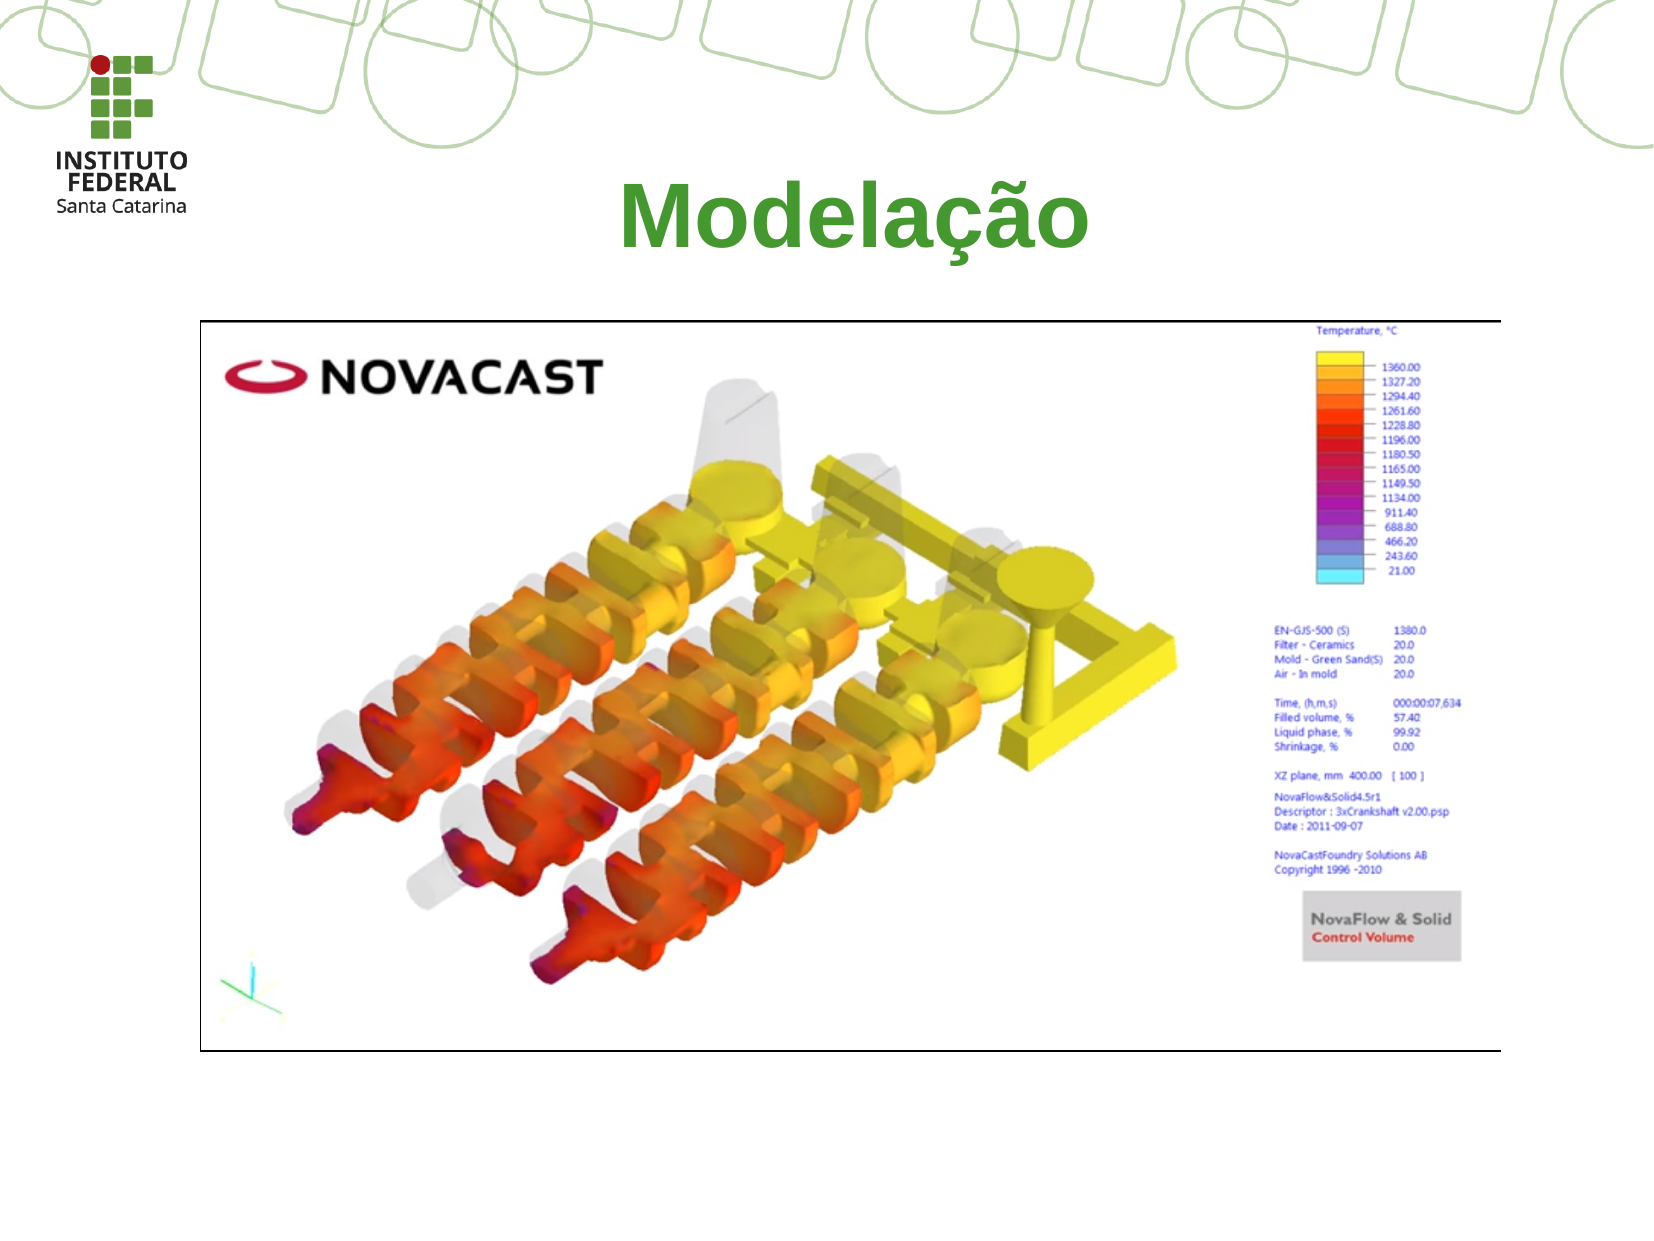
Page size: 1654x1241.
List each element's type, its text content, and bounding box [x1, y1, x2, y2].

title Modelação [212, 111, 1524, 319]
picture [0, 0, 1654, 1169]
